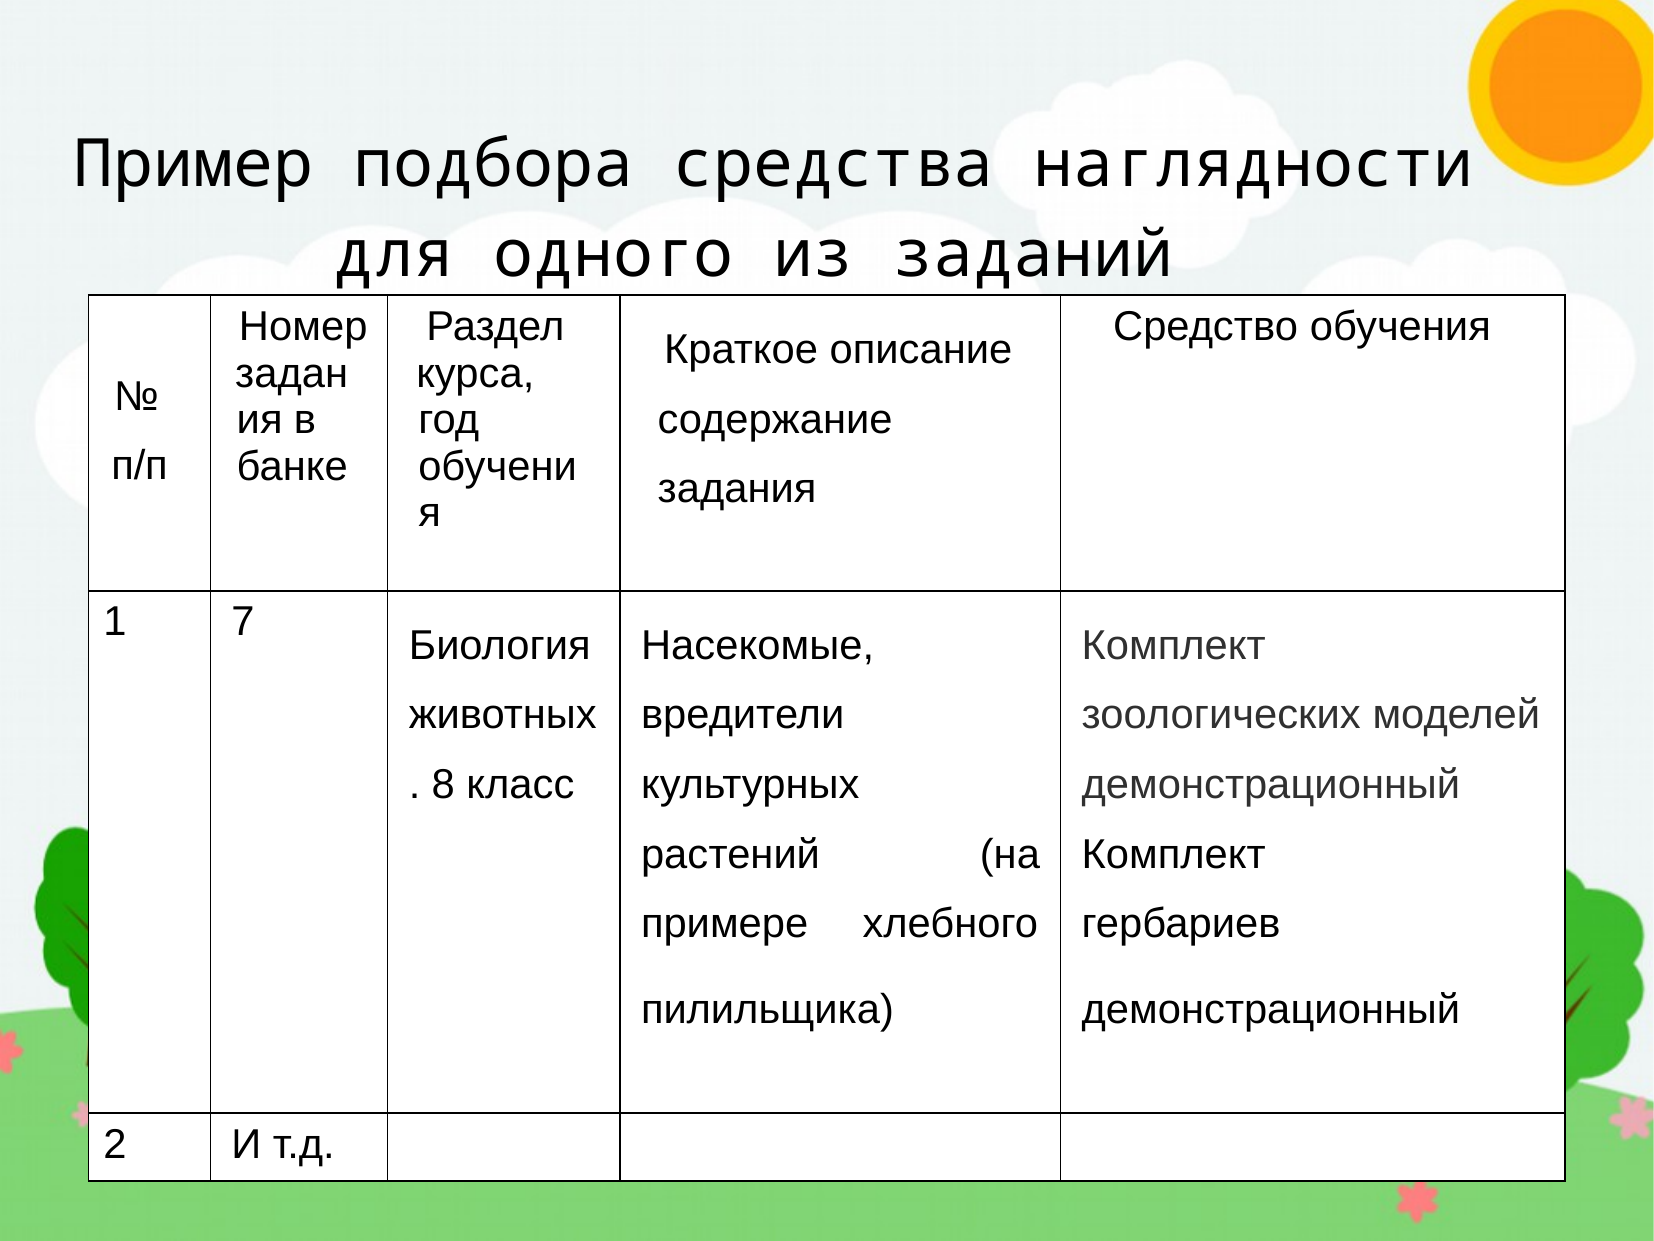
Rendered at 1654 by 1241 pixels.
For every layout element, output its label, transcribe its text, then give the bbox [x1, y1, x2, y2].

table_cell И т.д. [211, 1114, 387, 1180]
table_header № п/п [89, 296, 210, 590]
table_cell 7 [211, 592, 387, 1112]
table_header Раздел курса, год обучения [388, 296, 619, 590]
table_cell Насекомые, вредители культурных растений (на примере хлебного пилильщика) [621, 592, 1060, 1112]
table_cell Биология животных. 8 класс [388, 592, 619, 1112]
table_cell 1 [89, 592, 210, 1112]
table_header Краткое описание содержание задания [621, 296, 1060, 590]
table_cell [1061, 1114, 1564, 1180]
title Пример подбора средства наглядности для одного из заданий [41, 51, 1506, 360]
table_header Номер задания в банке [211, 296, 387, 590]
table_cell [388, 1114, 619, 1180]
picture [0, 0, 1654, 1241]
table_cell Комплект зоологических моделей демонстрационный Комплект гербариев демонстрационный [1061, 592, 1564, 1112]
table_cell [621, 1114, 1060, 1180]
table_cell 2 [89, 1114, 210, 1180]
table_header Средство обучения [1061, 296, 1564, 590]
